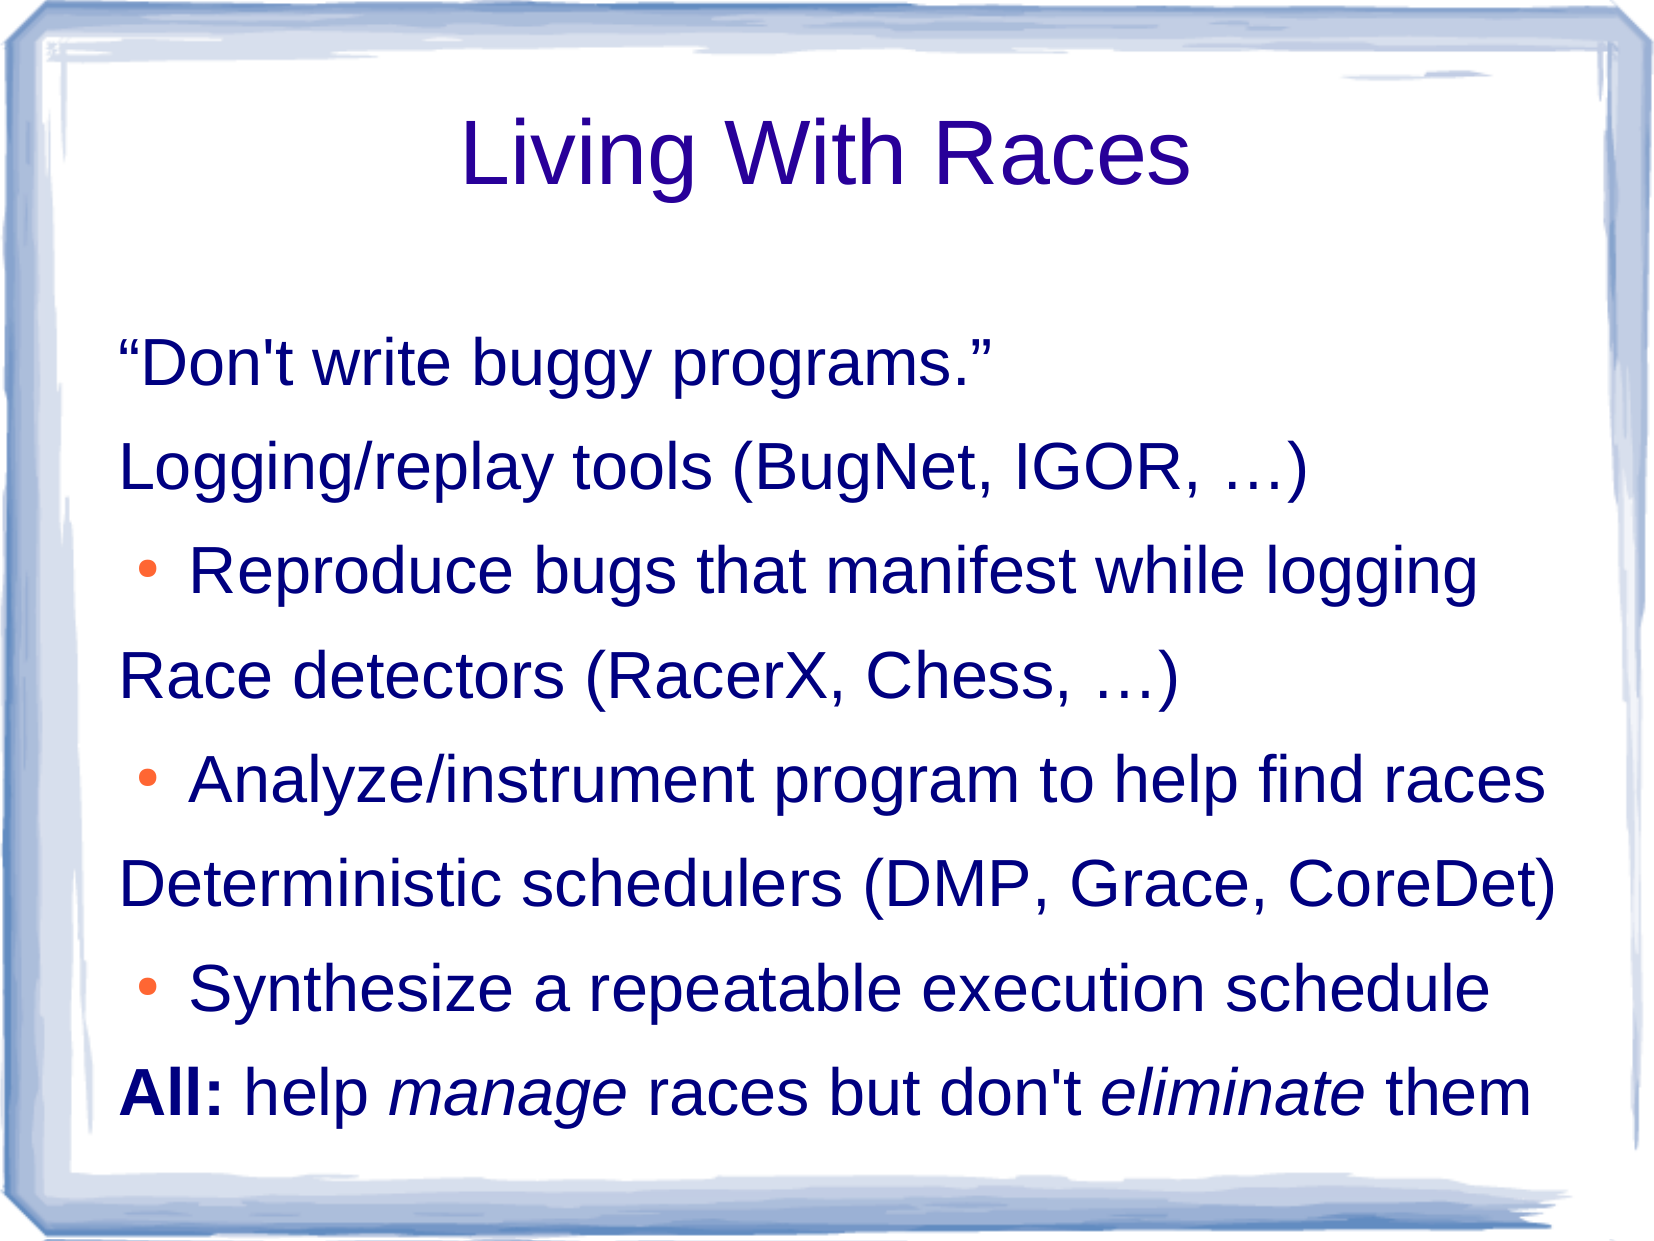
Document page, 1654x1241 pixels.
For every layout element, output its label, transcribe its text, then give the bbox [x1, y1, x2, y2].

picture [0, 0, 1654, 1241]
list “Don't write buggy programs.” Logging/replay tools (BugNet, IGOR, …) Reproduce bugs that manifest while logging Race detectors (RacerX, Chess, …) Analyze/instrument program to help find races Deterministic schedulers (DMP, Grace, CoreDet) Synthesize a repeatable execution schedule All: help manage races but don't eliminate them [118, 324, 1571, 1128]
title Living With Races [82, 49, 1571, 257]
